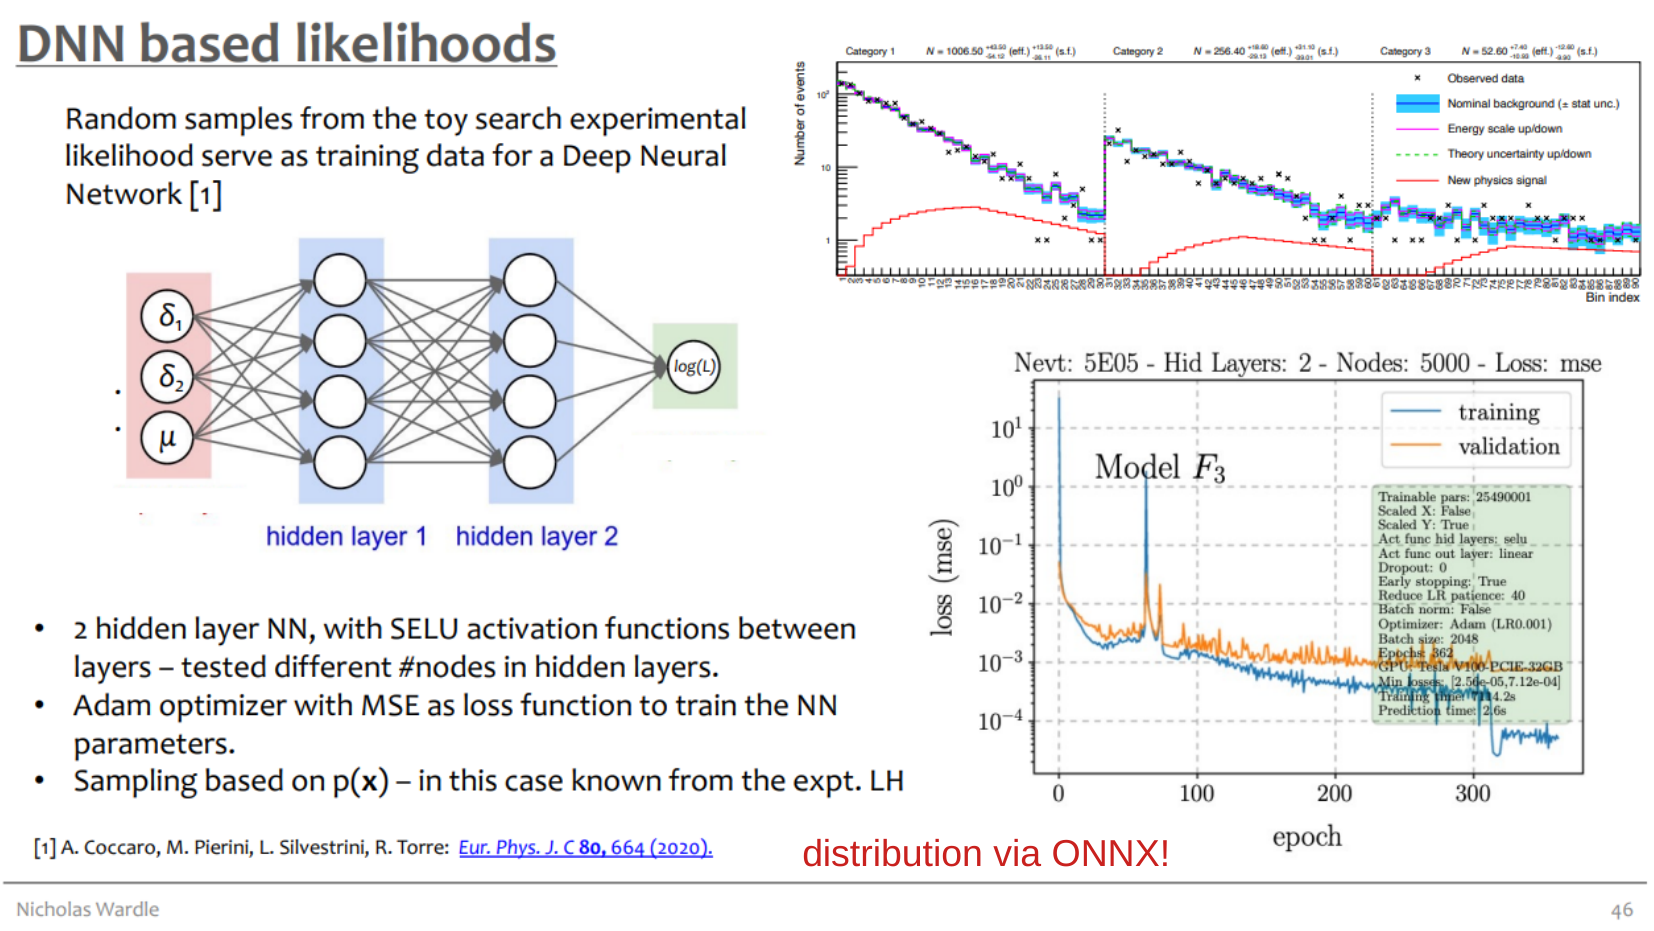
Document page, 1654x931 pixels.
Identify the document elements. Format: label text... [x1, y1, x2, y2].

picture [1, 2, 1654, 928]
text_box distribution via ONNX! [787, 825, 1201, 882]
